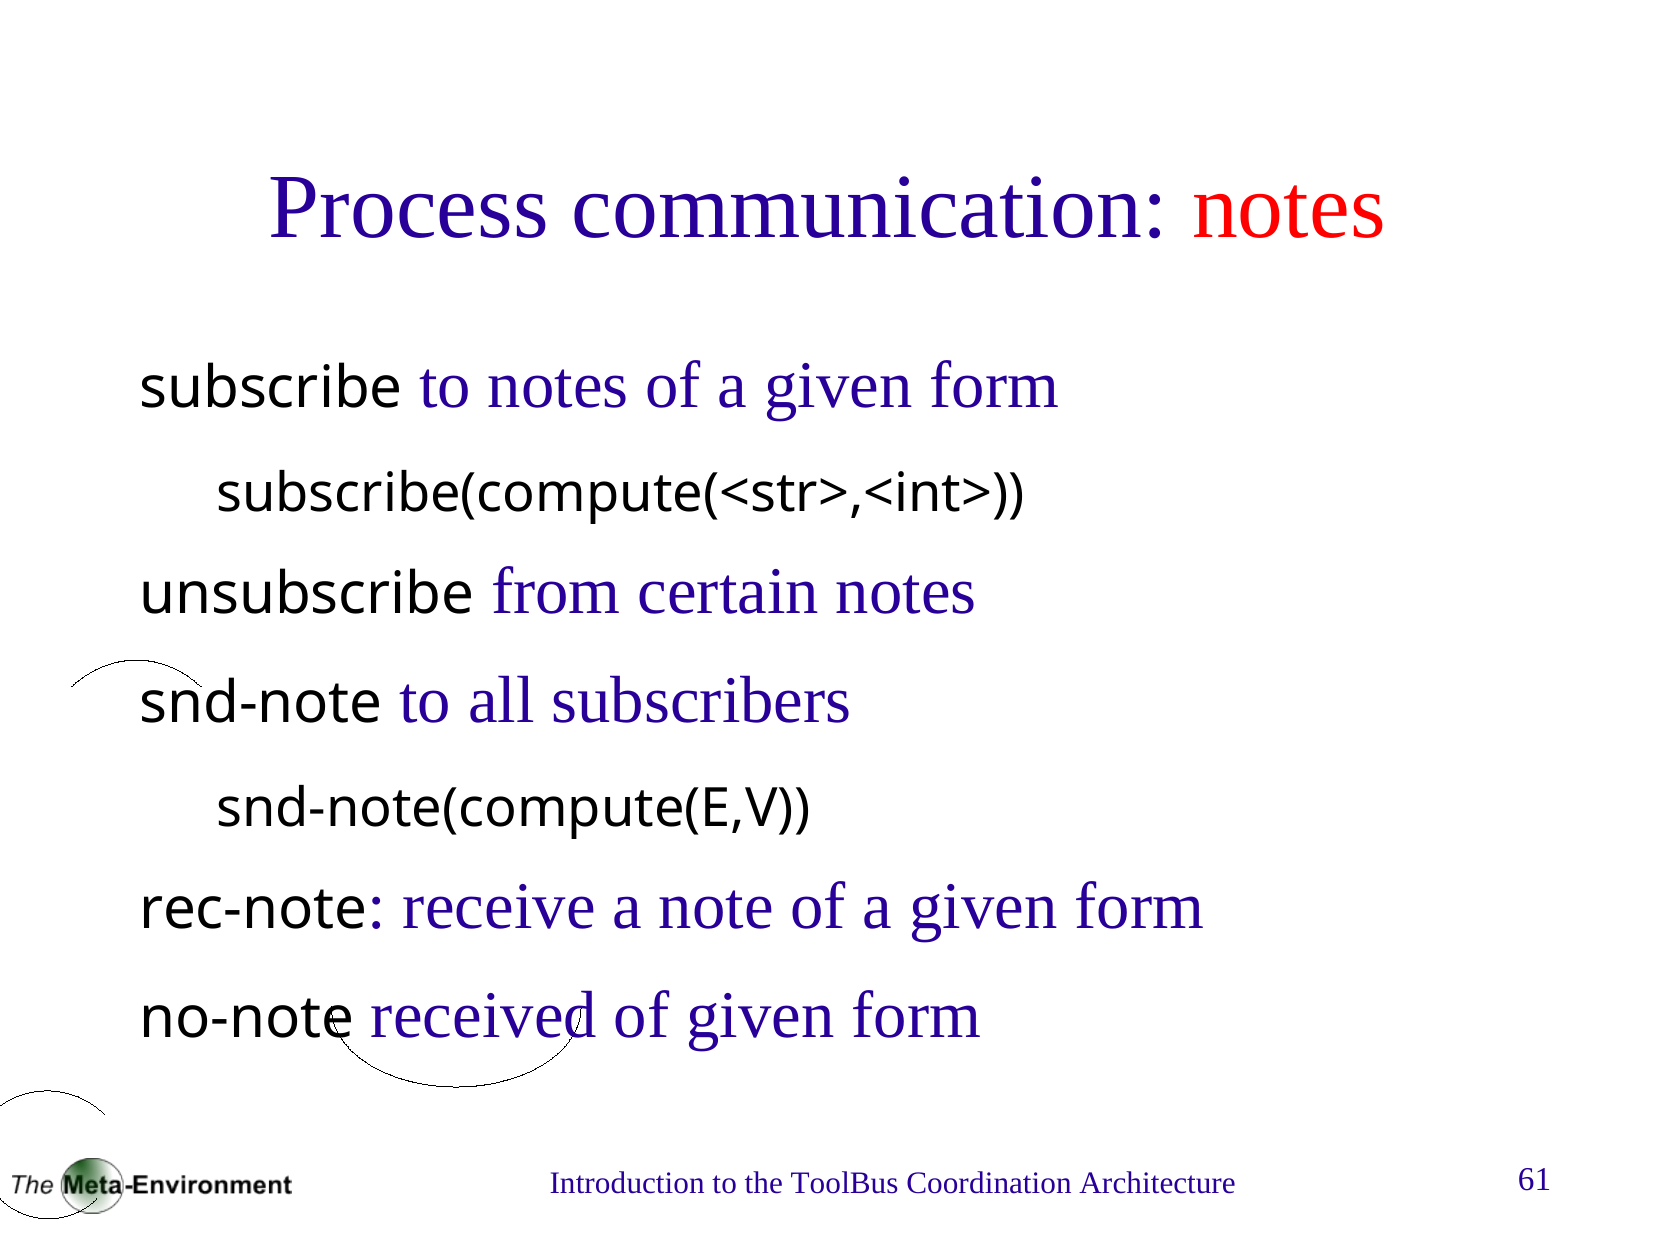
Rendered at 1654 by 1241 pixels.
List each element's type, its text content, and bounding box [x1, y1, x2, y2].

list subscribe to notes of a given form subscribe(compute(<str>,<int>)) unsubscribe from certain notes snd-note to all subscribers snd-note(compute(E,V)) rec-note: receive a note of a given form no-note received of given form [121, 344, 1534, 1127]
title Process communication: notes [121, 102, 1534, 311]
picture [12, 1158, 292, 1214]
